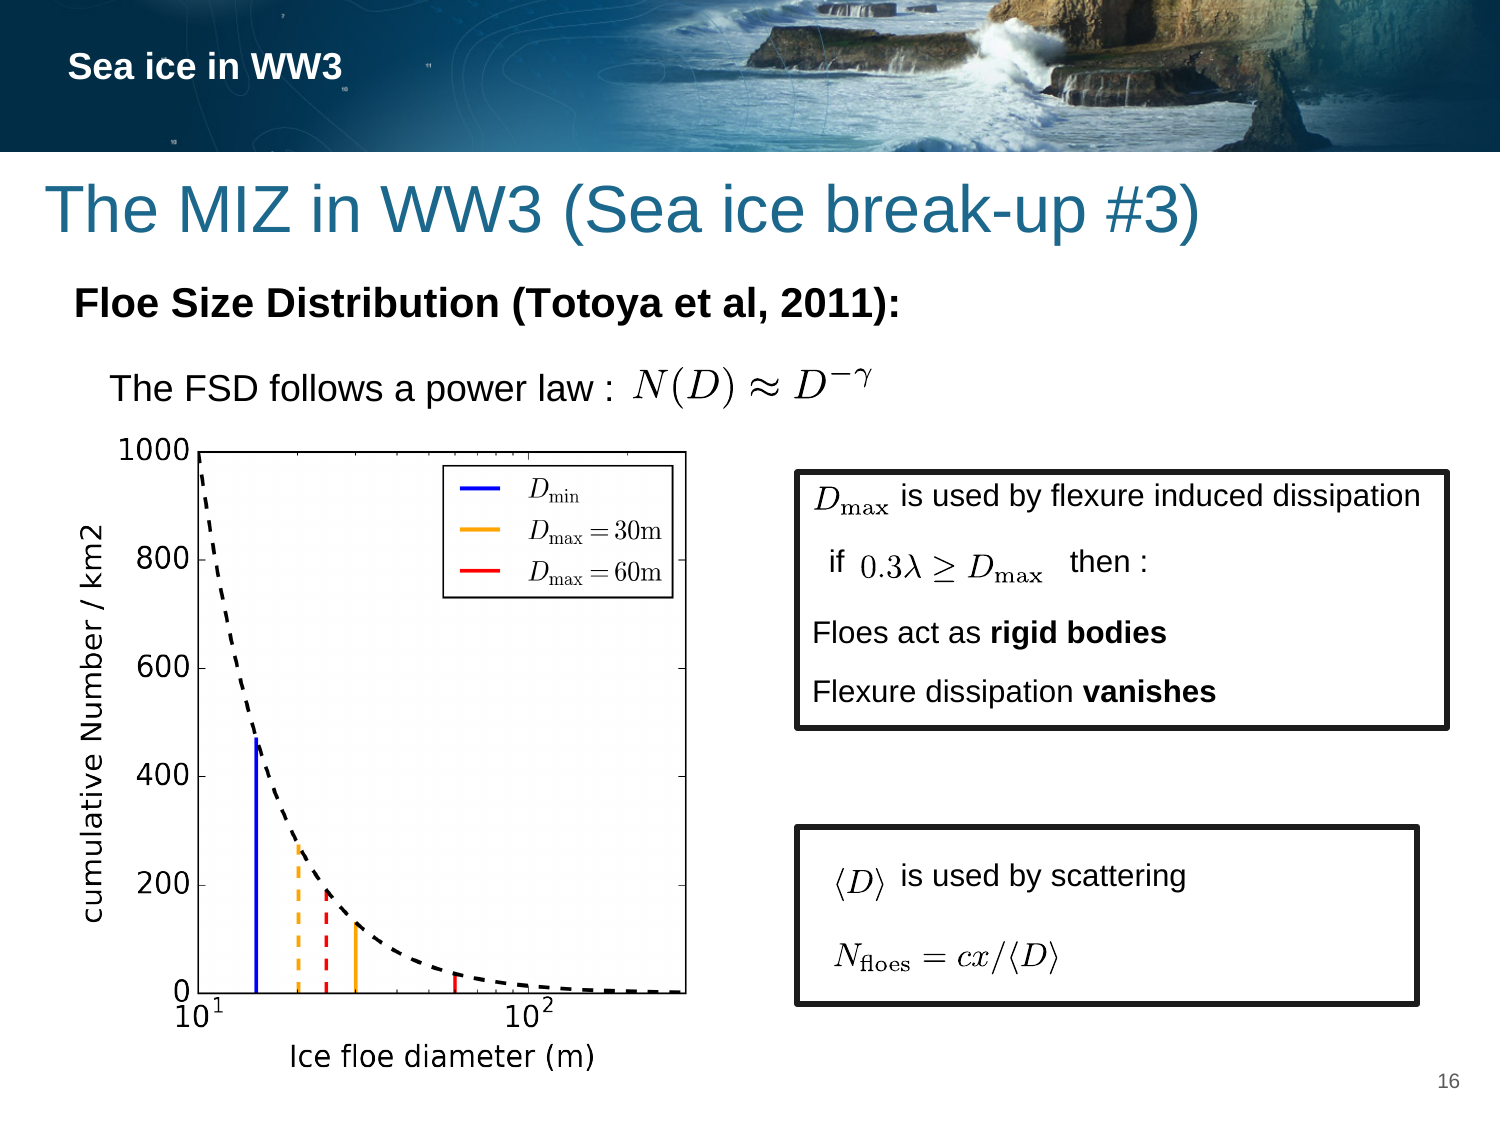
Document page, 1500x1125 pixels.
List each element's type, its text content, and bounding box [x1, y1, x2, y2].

text_box then : [1054, 538, 1444, 591]
text_box [832, 941, 1061, 975]
text_box The FSD follows a power law : [59, 354, 1477, 555]
text_box [812, 486, 885, 515]
text_box [631, 363, 874, 409]
text_box Floe Size Distribution (Totoya et al, 2011): [59, 265, 1477, 354]
text_box Floes act as rigid bodies [800, 609, 1190, 662]
text_box [886, 554, 1043, 583]
text_box Flexure dissipation vanishes [800, 668, 1359, 721]
title Sea ice in WW3 [52, 29, 621, 100]
text_box The FSD follows a power law : [800, 475, 1444, 555]
text_box is used by scattering [885, 852, 1241, 905]
picture [0, 0, 1500, 152]
picture [55, 411, 709, 1104]
text_box [832, 867, 885, 902]
text_box if [805, 538, 886, 591]
title The MIZ in WW3 (Sea ice break-up #3) [29, 118, 1300, 294]
text_box is used by flexure induced dissipation [885, 475, 1444, 525]
